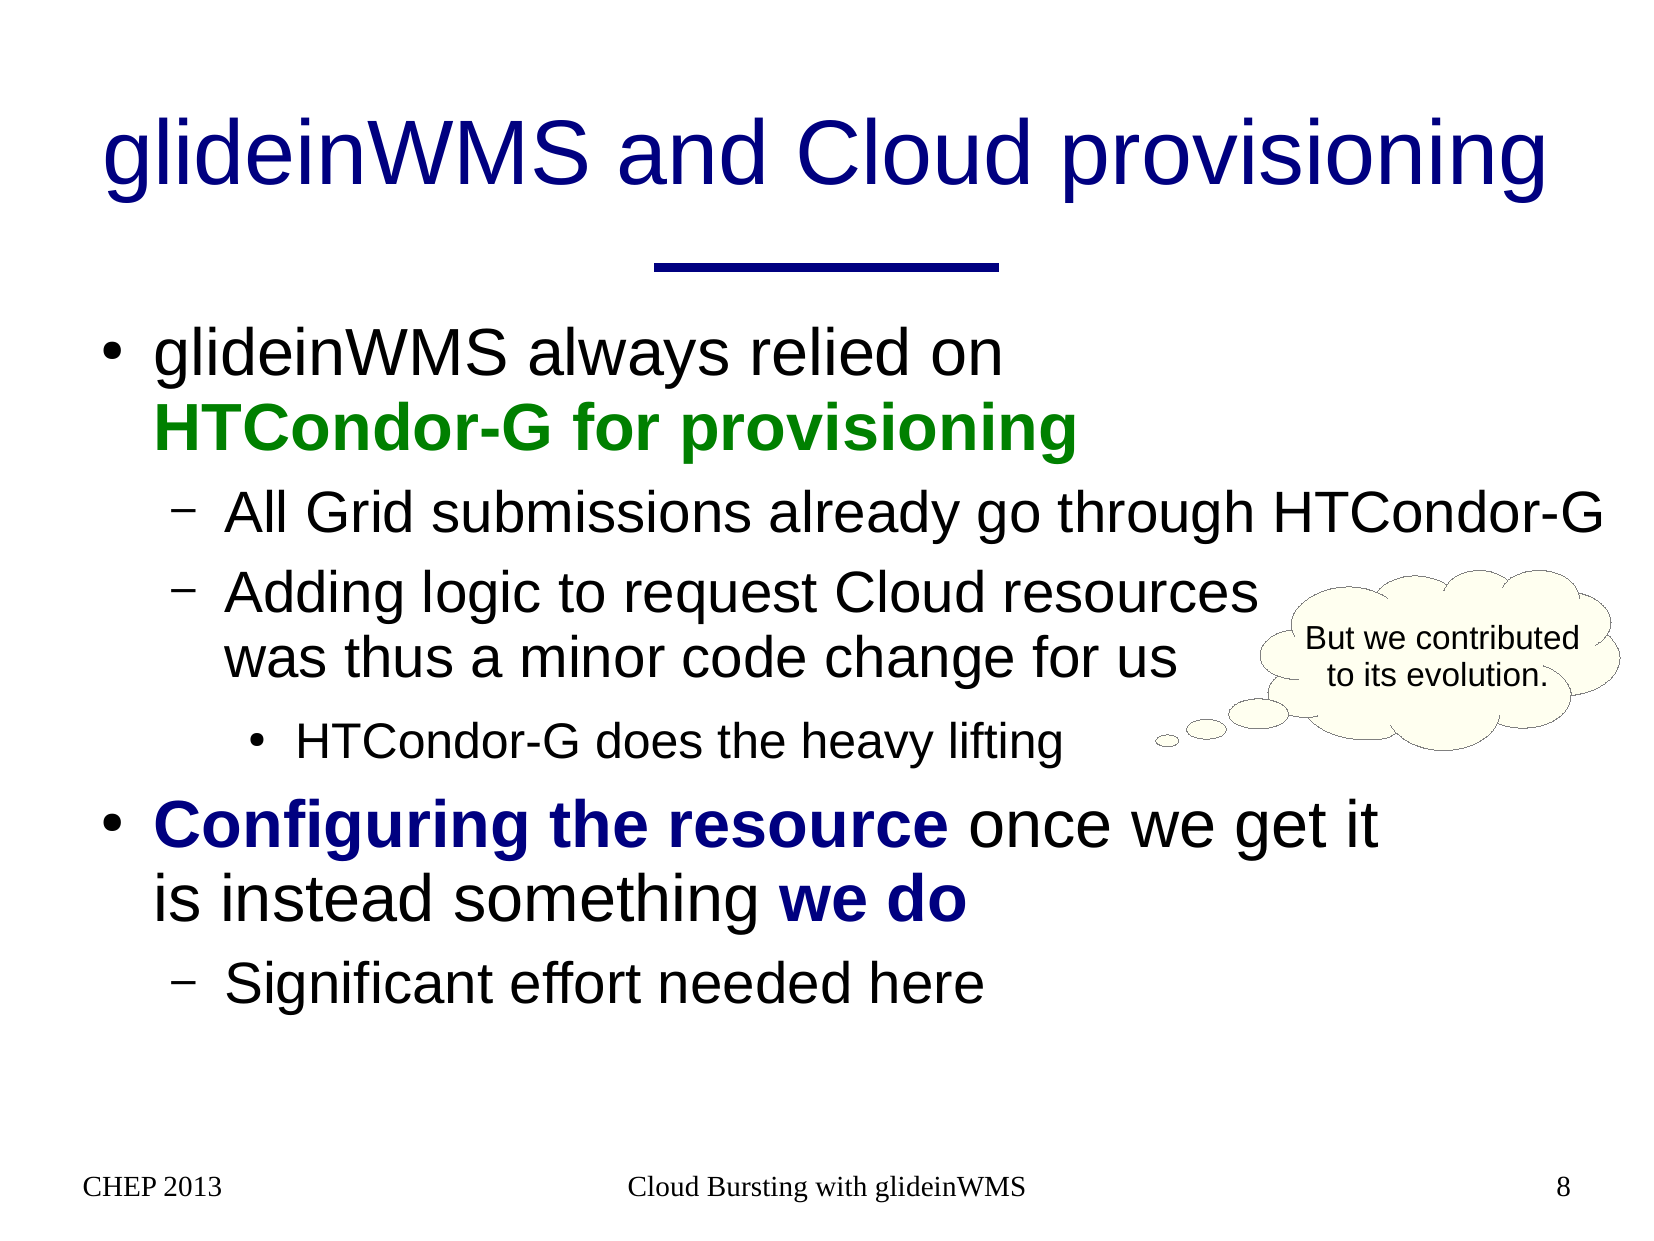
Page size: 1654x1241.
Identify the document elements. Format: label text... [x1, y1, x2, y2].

list glideinWMS always relied on HTCondor-G for provisioning All Grid submissions already go through HTCondor-G Adding logic to request Cloud resources was thus a minor code change for us HTCondor-G does the heavy lifting Configuring the resource once we get it is instead something we do Significant effort needed here [82, 315, 1636, 1141]
text_box But we contributed to its evolution. [1186, 719, 1227, 740]
text_box But we contributed to its evolution. [1228, 570, 1621, 751]
title glideinWMS and Cloud provisioning [82, 49, 1571, 257]
